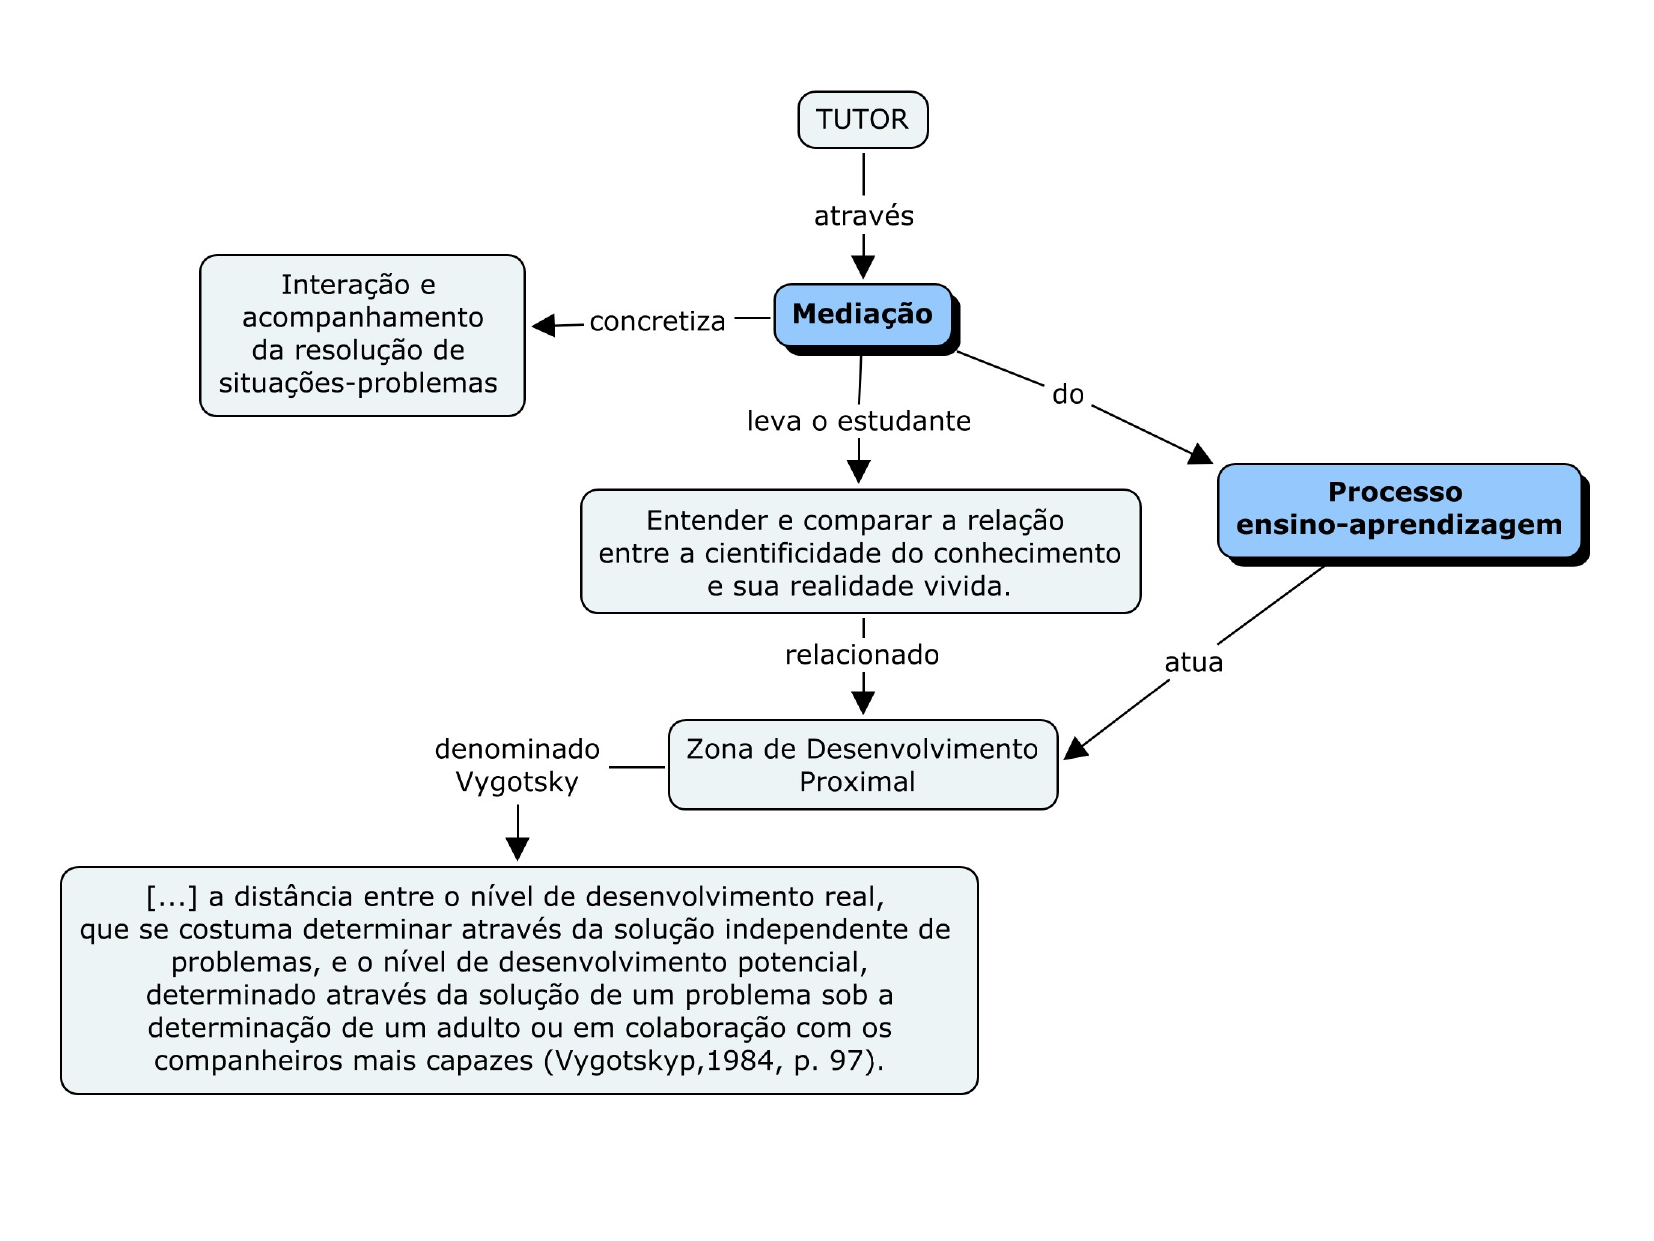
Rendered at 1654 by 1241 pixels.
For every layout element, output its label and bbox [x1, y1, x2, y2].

picture [59, 88, 1595, 1097]
